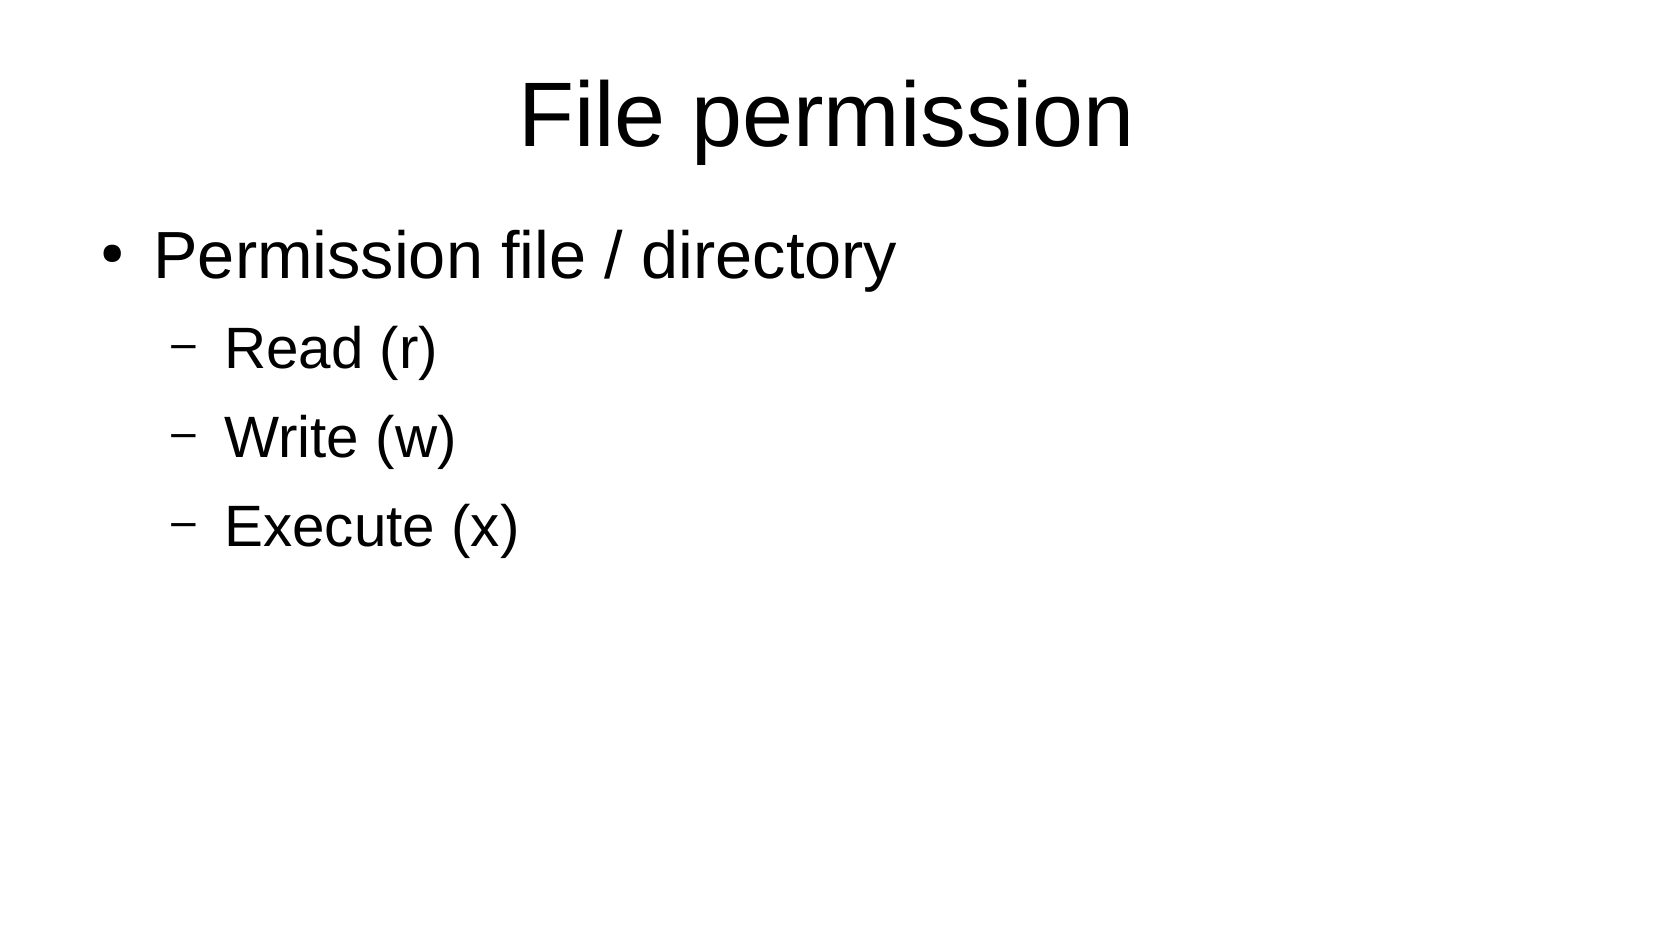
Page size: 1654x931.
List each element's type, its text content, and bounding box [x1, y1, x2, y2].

title File permission [82, 37, 1571, 193]
list Permission file / directory Read (r) Write (w) Execute (x) [82, 217, 1571, 758]
